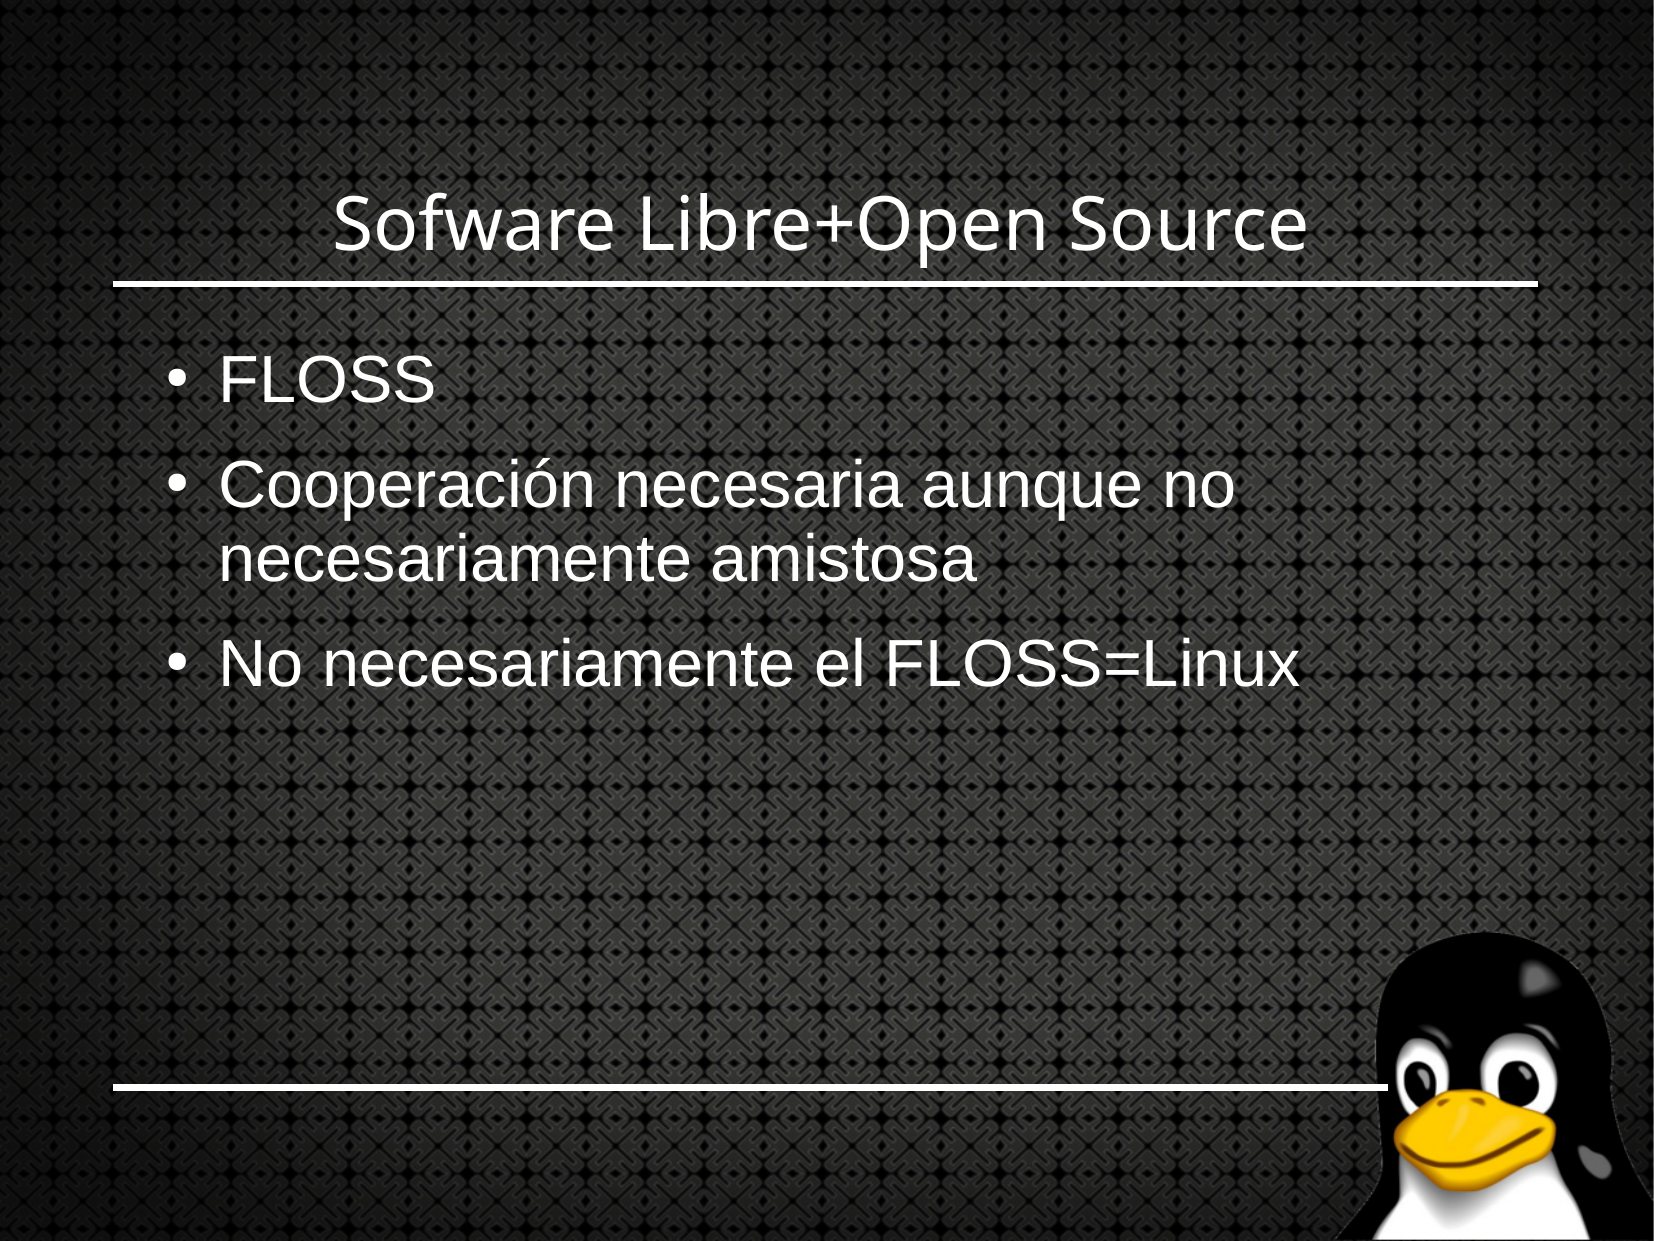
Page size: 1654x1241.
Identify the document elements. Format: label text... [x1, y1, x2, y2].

title Sofware Libre+Open Source [135, 125, 1506, 318]
picture [0, 0, 1654, 1241]
list FLOSS Cooperación necesaria aunque no necesariamente amistosa No necesariamente el FLOSS=Linux [147, 342, 1506, 1037]
